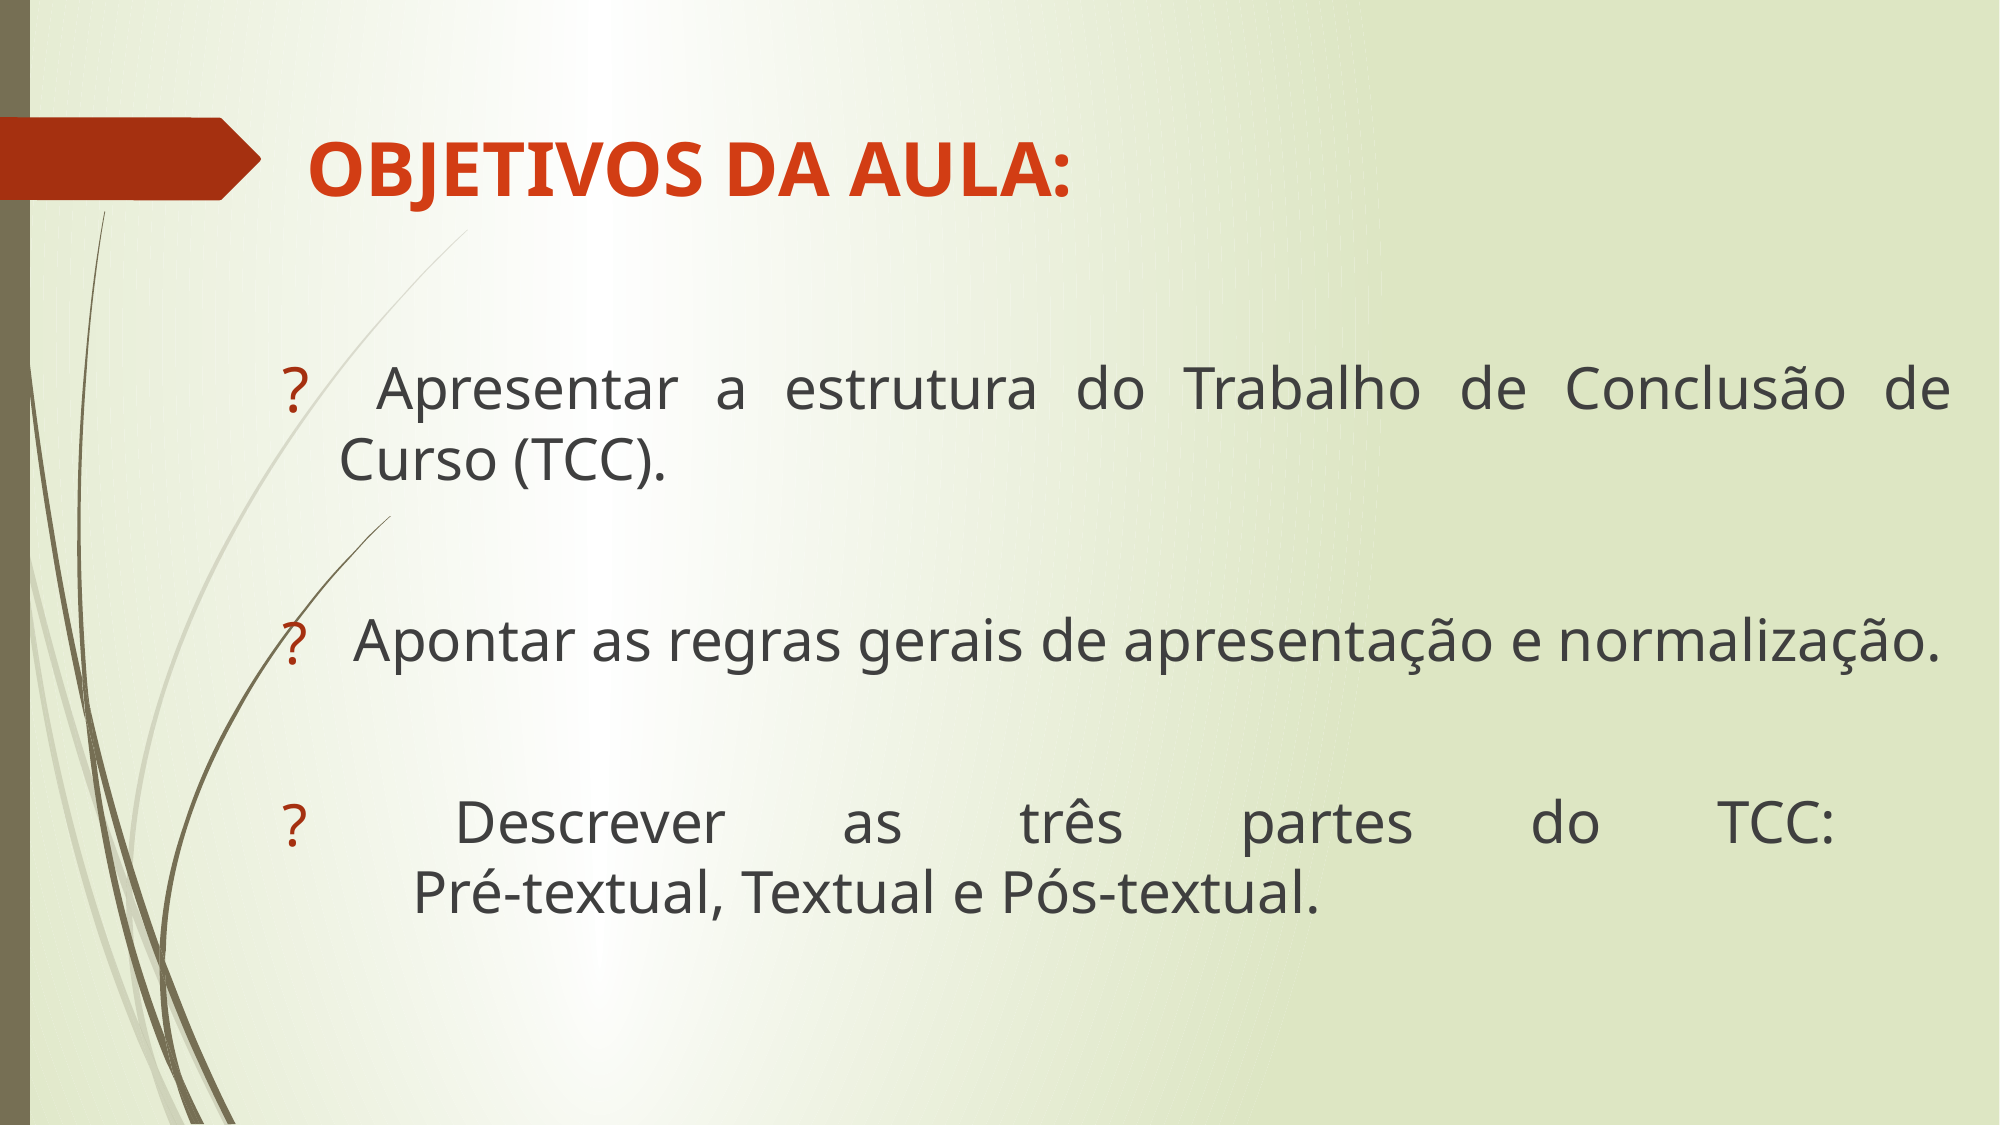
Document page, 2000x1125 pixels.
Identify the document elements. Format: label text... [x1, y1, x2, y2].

list Apresentar a estrutura do Trabalho de Conclusão de Curso (TCC). Apontar as regras gerais de apresentação e normalização. Descrever as três partes do TCC: Pré-textual, Textual e Pós-textual. [267, 243, 1968, 1024]
title OBJETIVOS DA AULA: [291, 113, 1887, 220]
